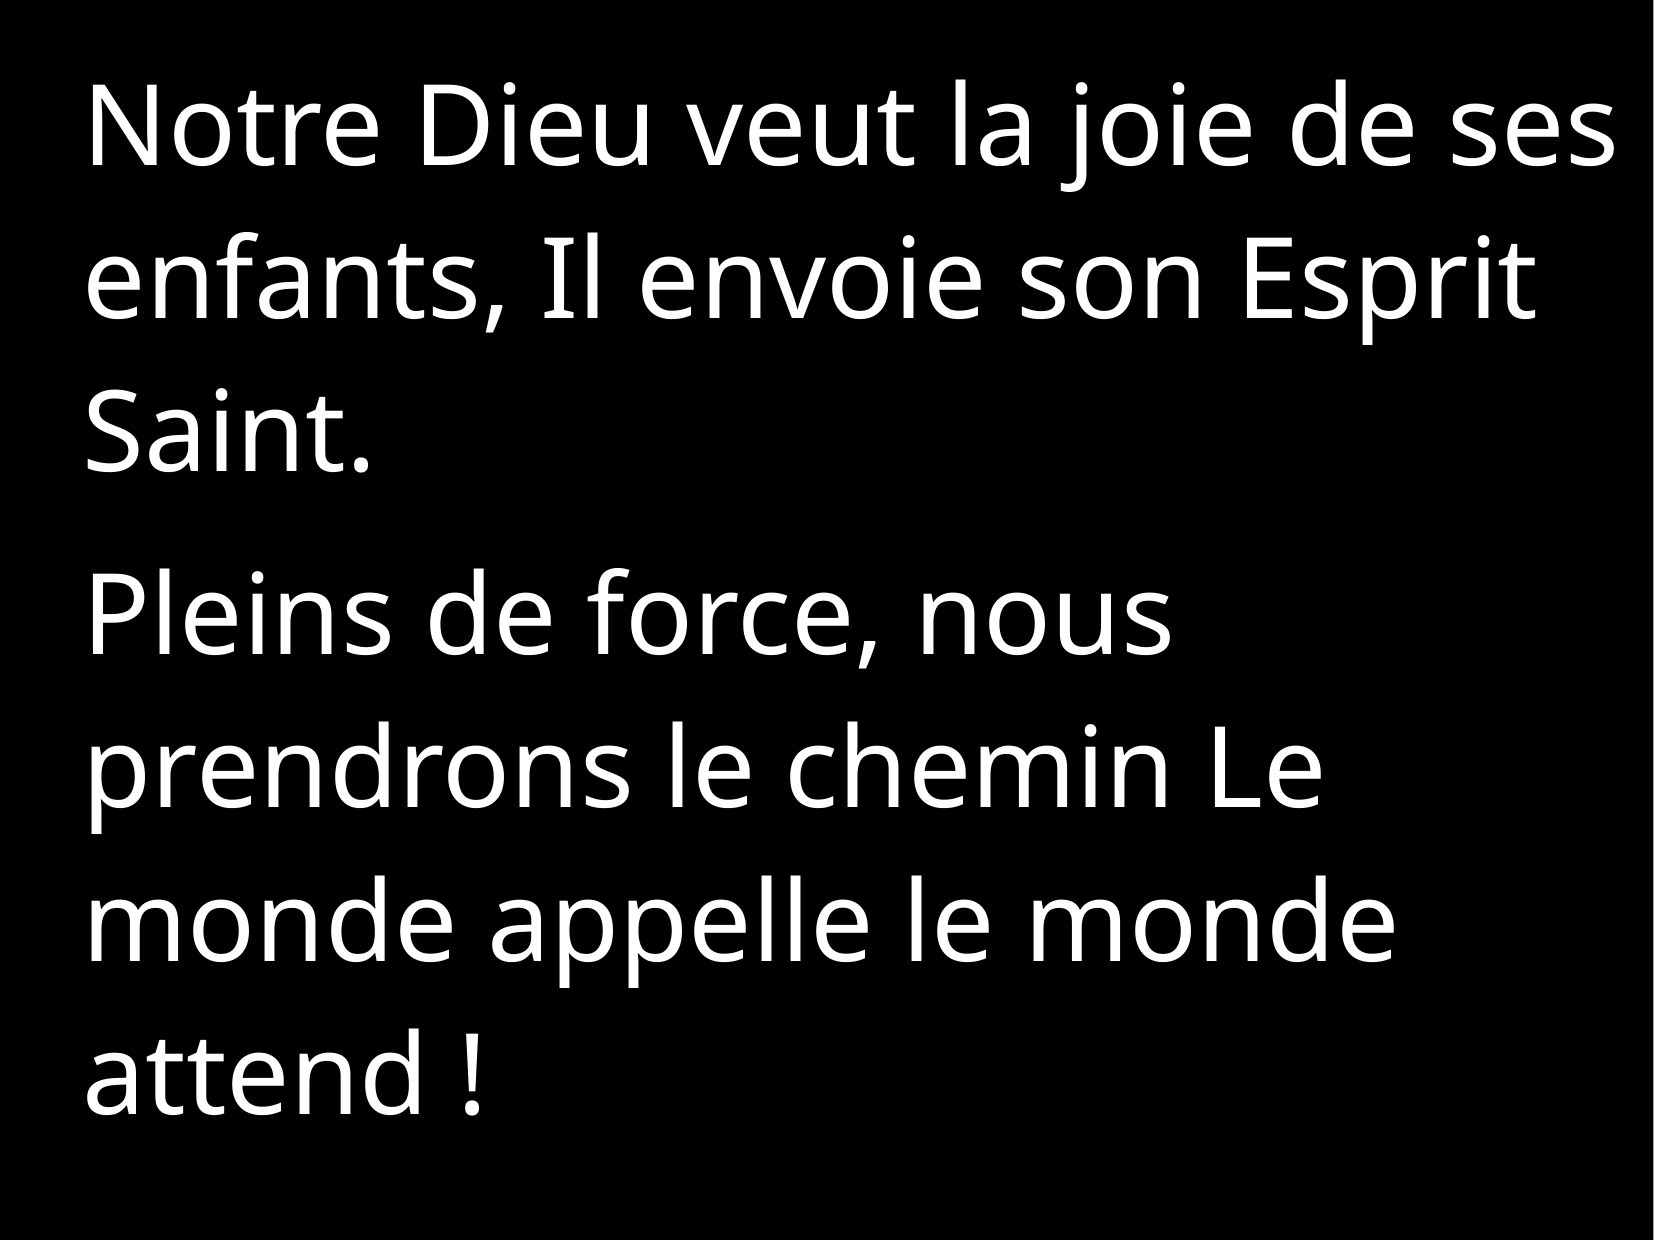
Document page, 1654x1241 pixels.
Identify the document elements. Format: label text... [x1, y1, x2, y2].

list Notre Dieu veut la joie de ses enfants, Il envoie son Esprit Saint. Pleins de force, nous prendrons le chemin Le monde appelle le monde attend ! [11, 45, 1627, 1132]
